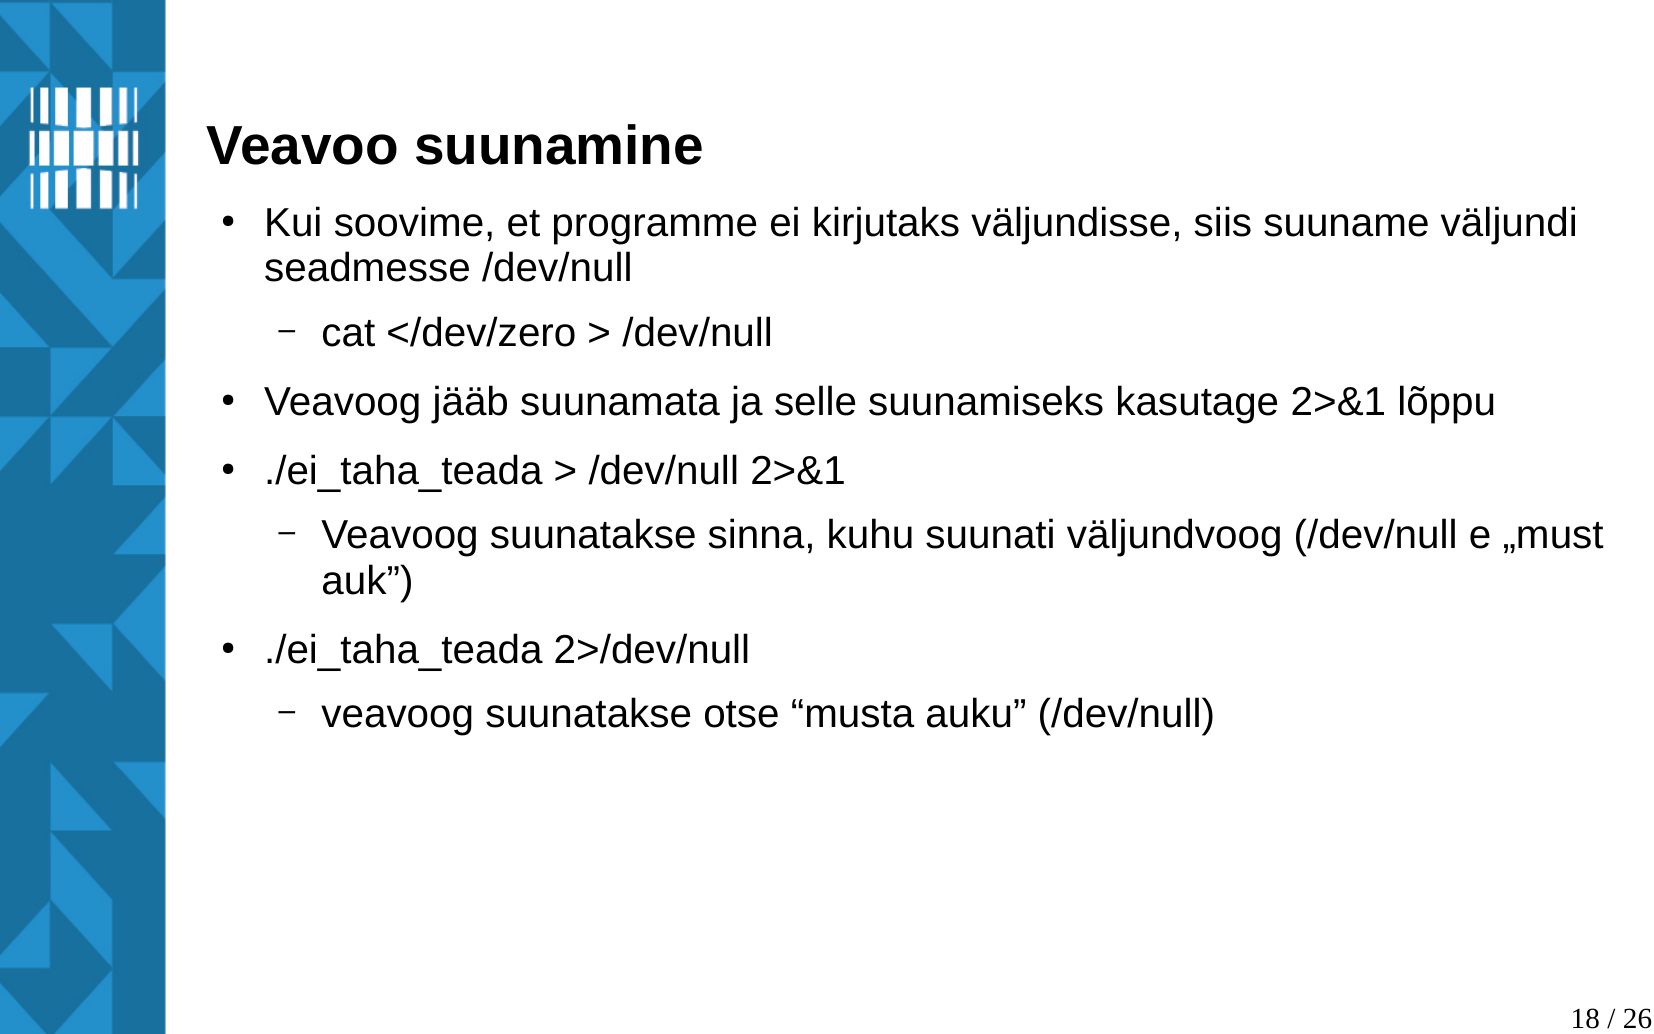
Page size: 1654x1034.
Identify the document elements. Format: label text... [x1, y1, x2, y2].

list Kui soovime, et programme ei kirjutaks väljundisse, siis suuname väljundi seadmesse /dev/null cat </dev/zero > /dev/null Veavoog jääb suunamata ja selle suunamiseks kasutage 2>&1 lõppu ./ei_taha_teada > /dev/null 2>&1 Veavoog suunatakse sinna, kuhu suunati väljundvoog (/dev/null e „must auk”) ./ei_taha_teada 2>/dev/null veavoog suunatakse otse “musta auku” (/dev/null) [206, 199, 1625, 739]
title Veavoo suunamine [206, 59, 1565, 199]
